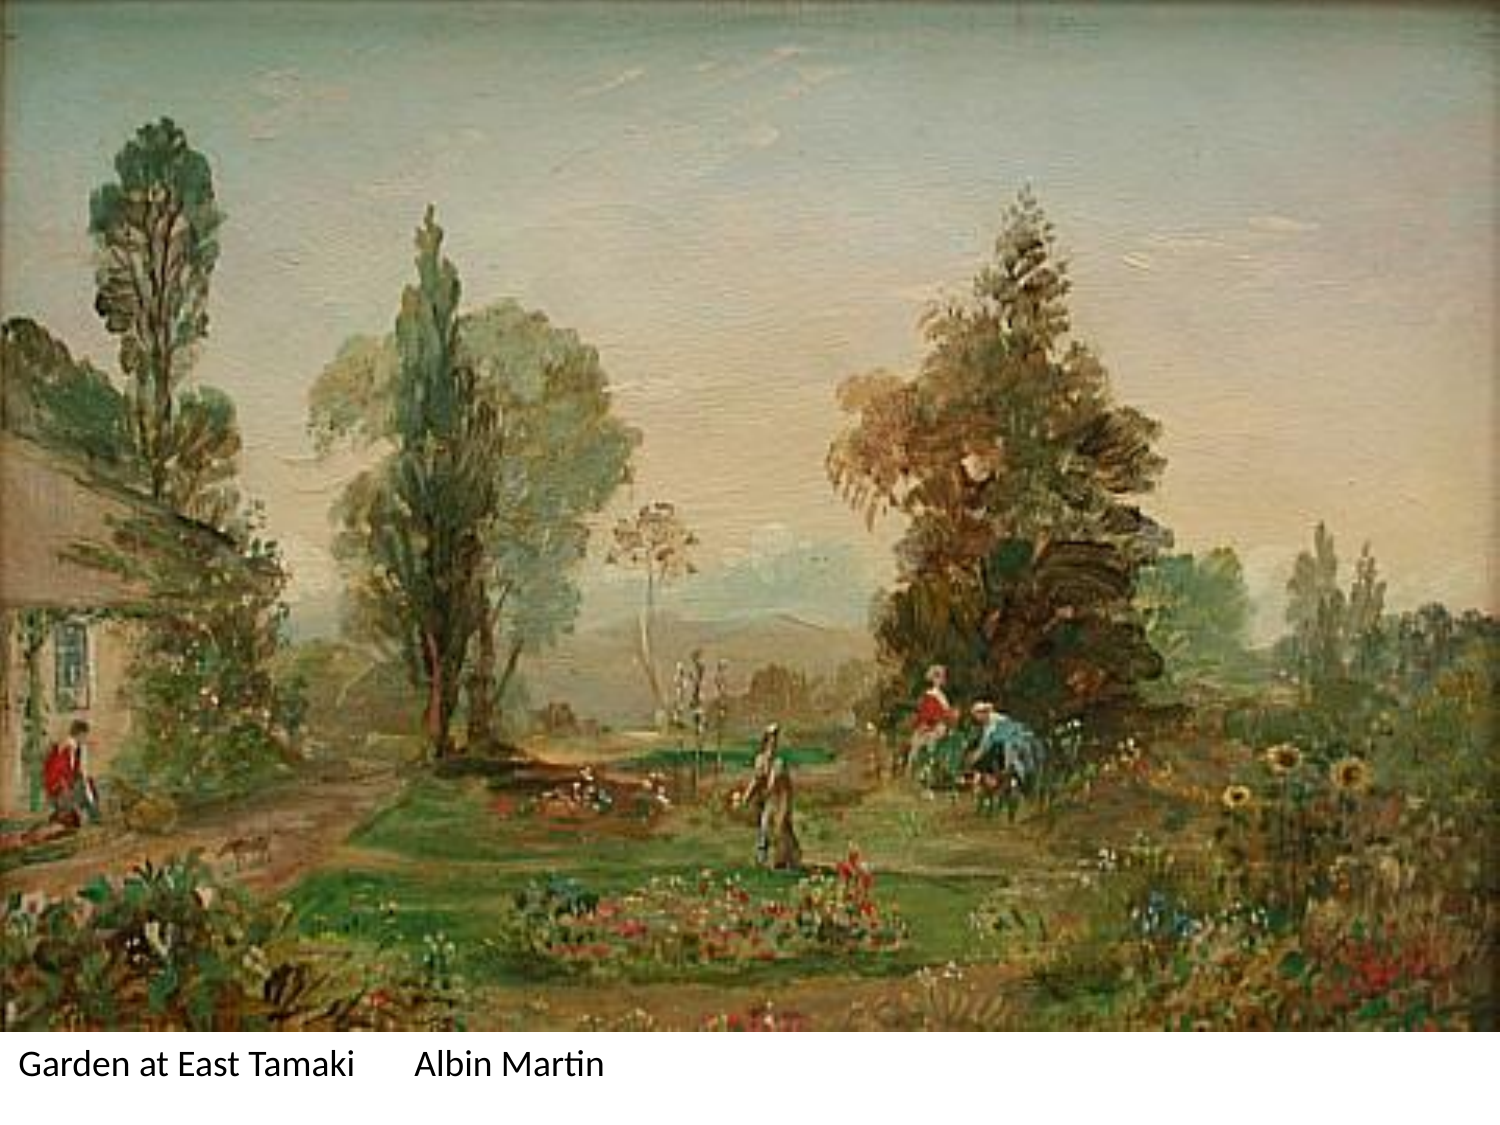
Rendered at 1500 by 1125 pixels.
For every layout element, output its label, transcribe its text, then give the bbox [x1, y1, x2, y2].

text_box Garden at East Tamaki Albin Martin [3, 1031, 621, 1092]
picture [0, 0, 1500, 1032]
